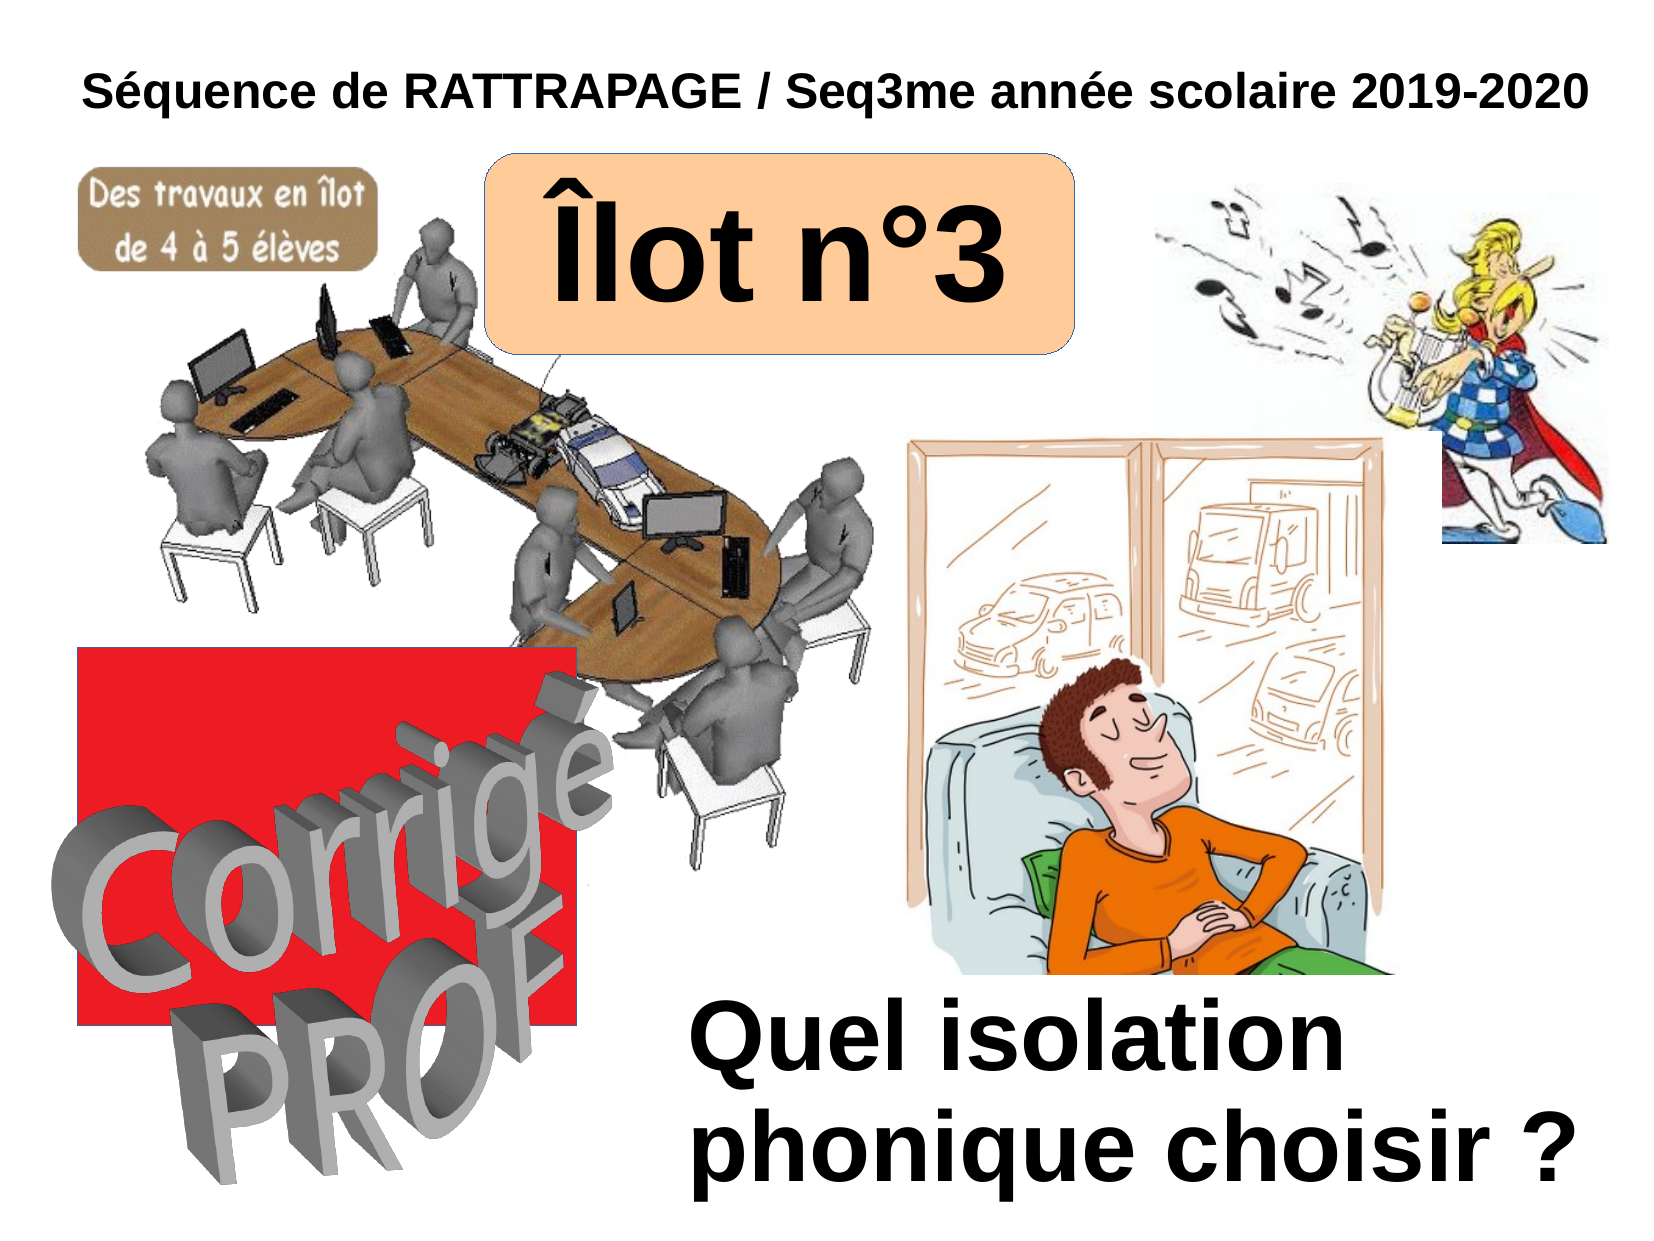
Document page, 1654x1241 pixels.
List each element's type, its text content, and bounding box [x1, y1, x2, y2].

text_box [424, 991, 446, 1026]
picture [67, 153, 1609, 975]
text_box [77, 647, 577, 1026]
text_box [456, 857, 482, 887]
text_box Îlot n°3 [484, 153, 1075, 355]
text_box Séquence de RATTRAPAGE / Seq3me année scolaire 2019-2020 [67, 56, 1615, 127]
text_box [222, 866, 243, 925]
text_box Quel isolation phonique choisir ? [673, 972, 1625, 1211]
text_box [528, 813, 577, 1026]
